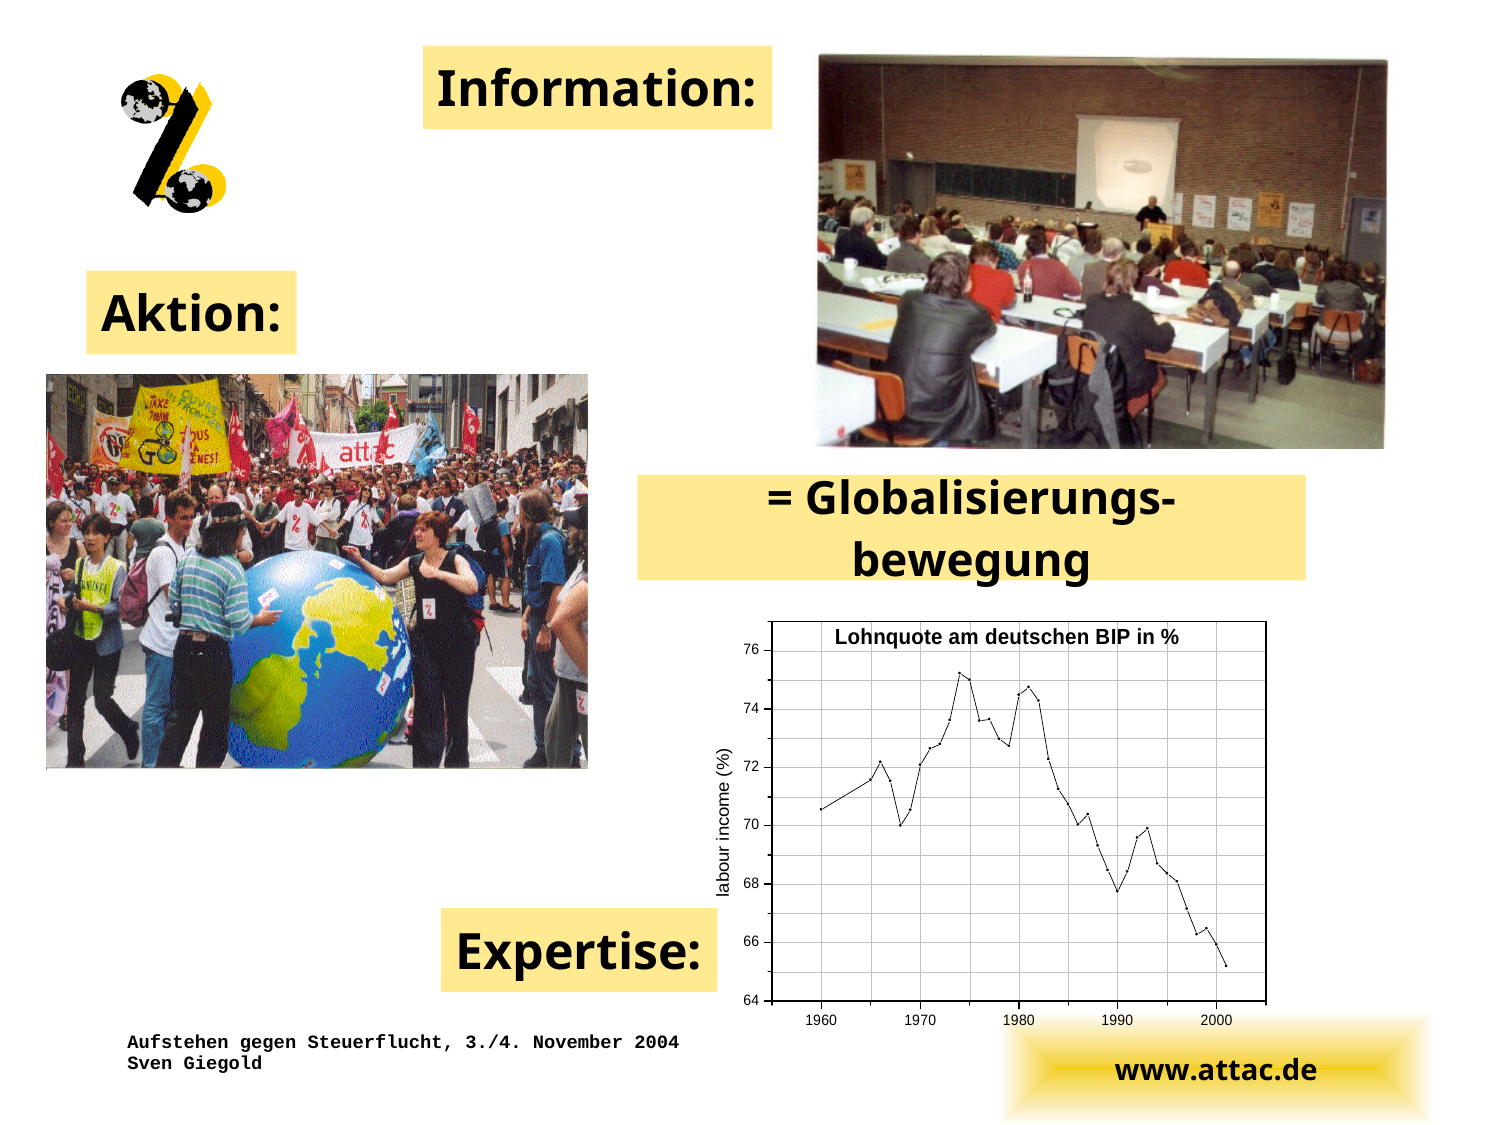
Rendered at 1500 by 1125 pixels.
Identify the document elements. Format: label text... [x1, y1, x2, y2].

picture [46, 374, 589, 770]
chart [812, 50, 1399, 449]
chart [675, 549, 1338, 1071]
text_box Information: [423, 45, 773, 130]
text_box = Globalisierungs- bewegung [637, 474, 1306, 581]
text_box Expertise: [441, 908, 675, 992]
picture [121, 74, 226, 213]
text_box Aktion: [86, 270, 297, 355]
